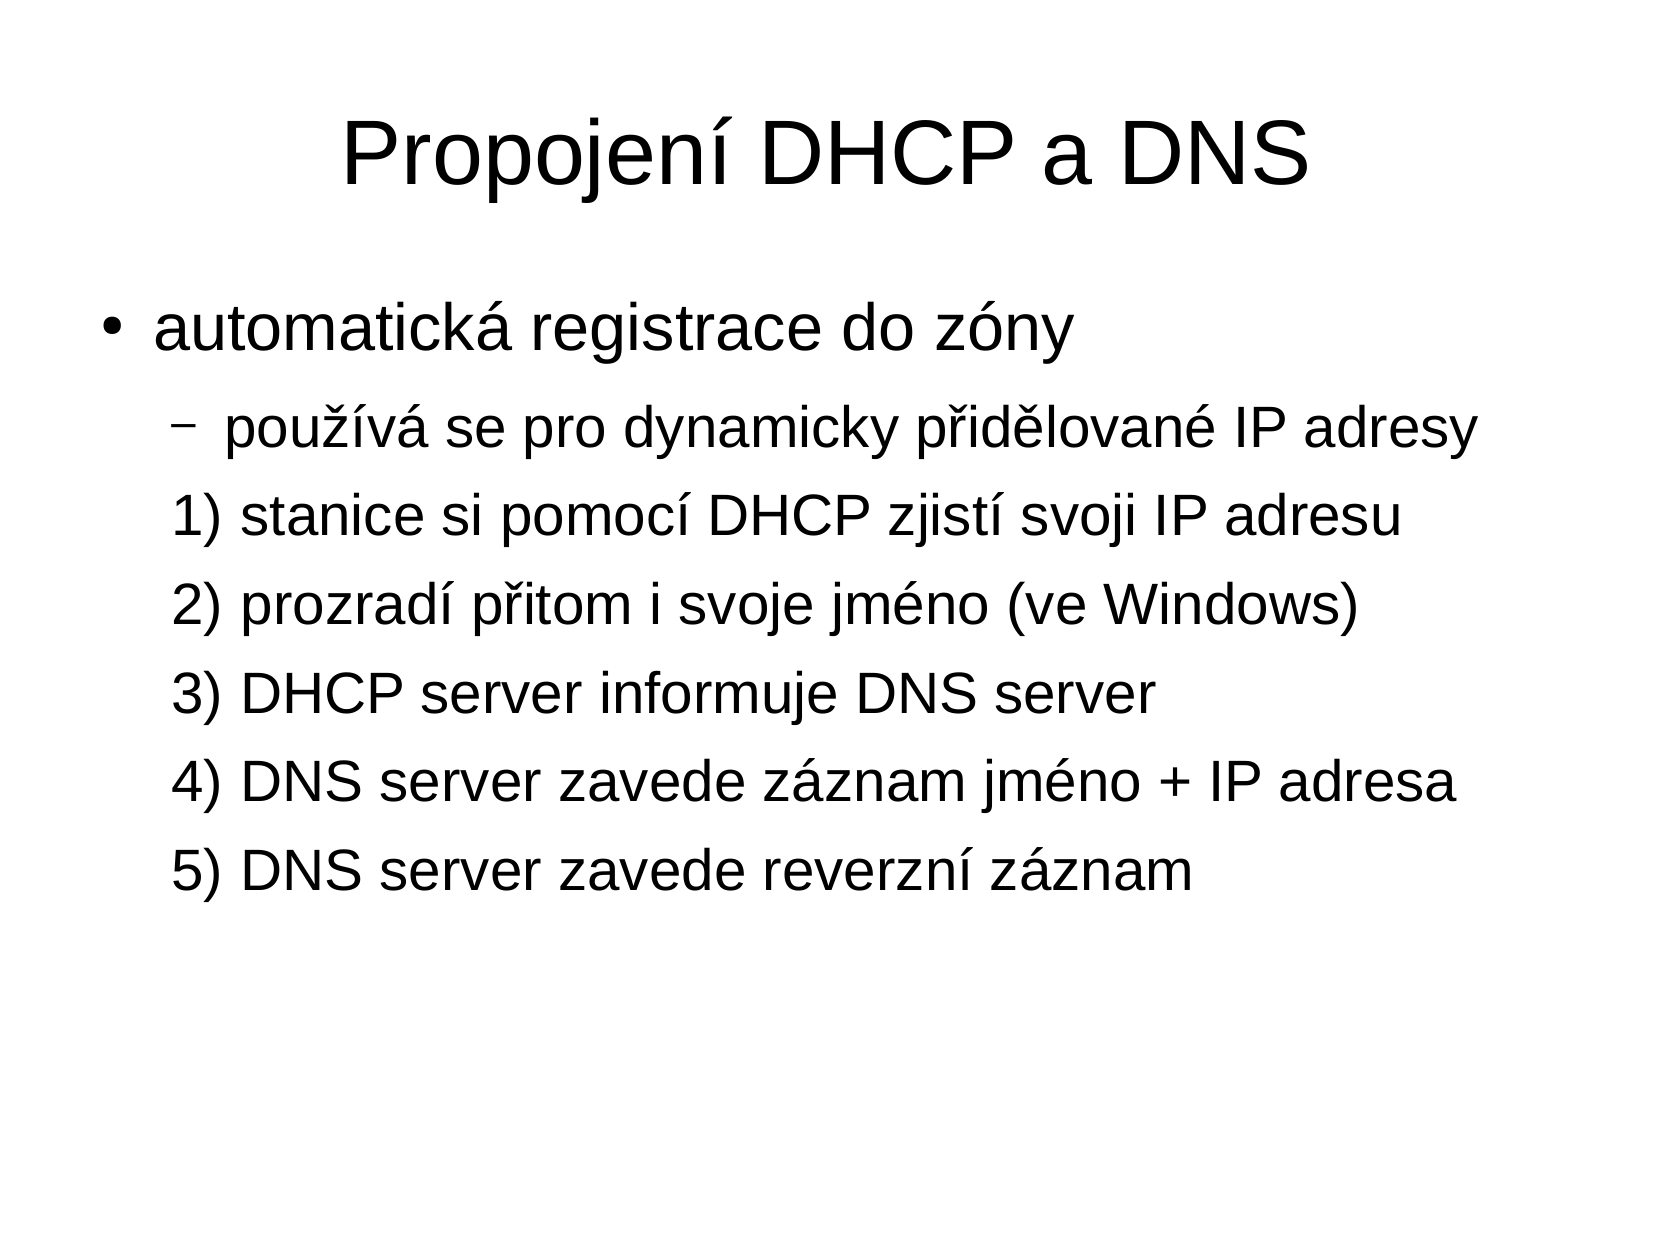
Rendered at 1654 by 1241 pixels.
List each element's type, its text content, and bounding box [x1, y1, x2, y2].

title Propojení DHCP a DNS [82, 49, 1571, 257]
list automatická registrace do zóny používá se pro dynamicky přidělované IP adresy stanice si pomocí DHCP zjistí svoji IP adresu prozradí přitom i svoje jméno (ve Windows) DHCP server informuje DNS server DNS server zavede záznam jméno + IP adresa DNS server zavede reverzní záznam [82, 290, 1571, 1010]
